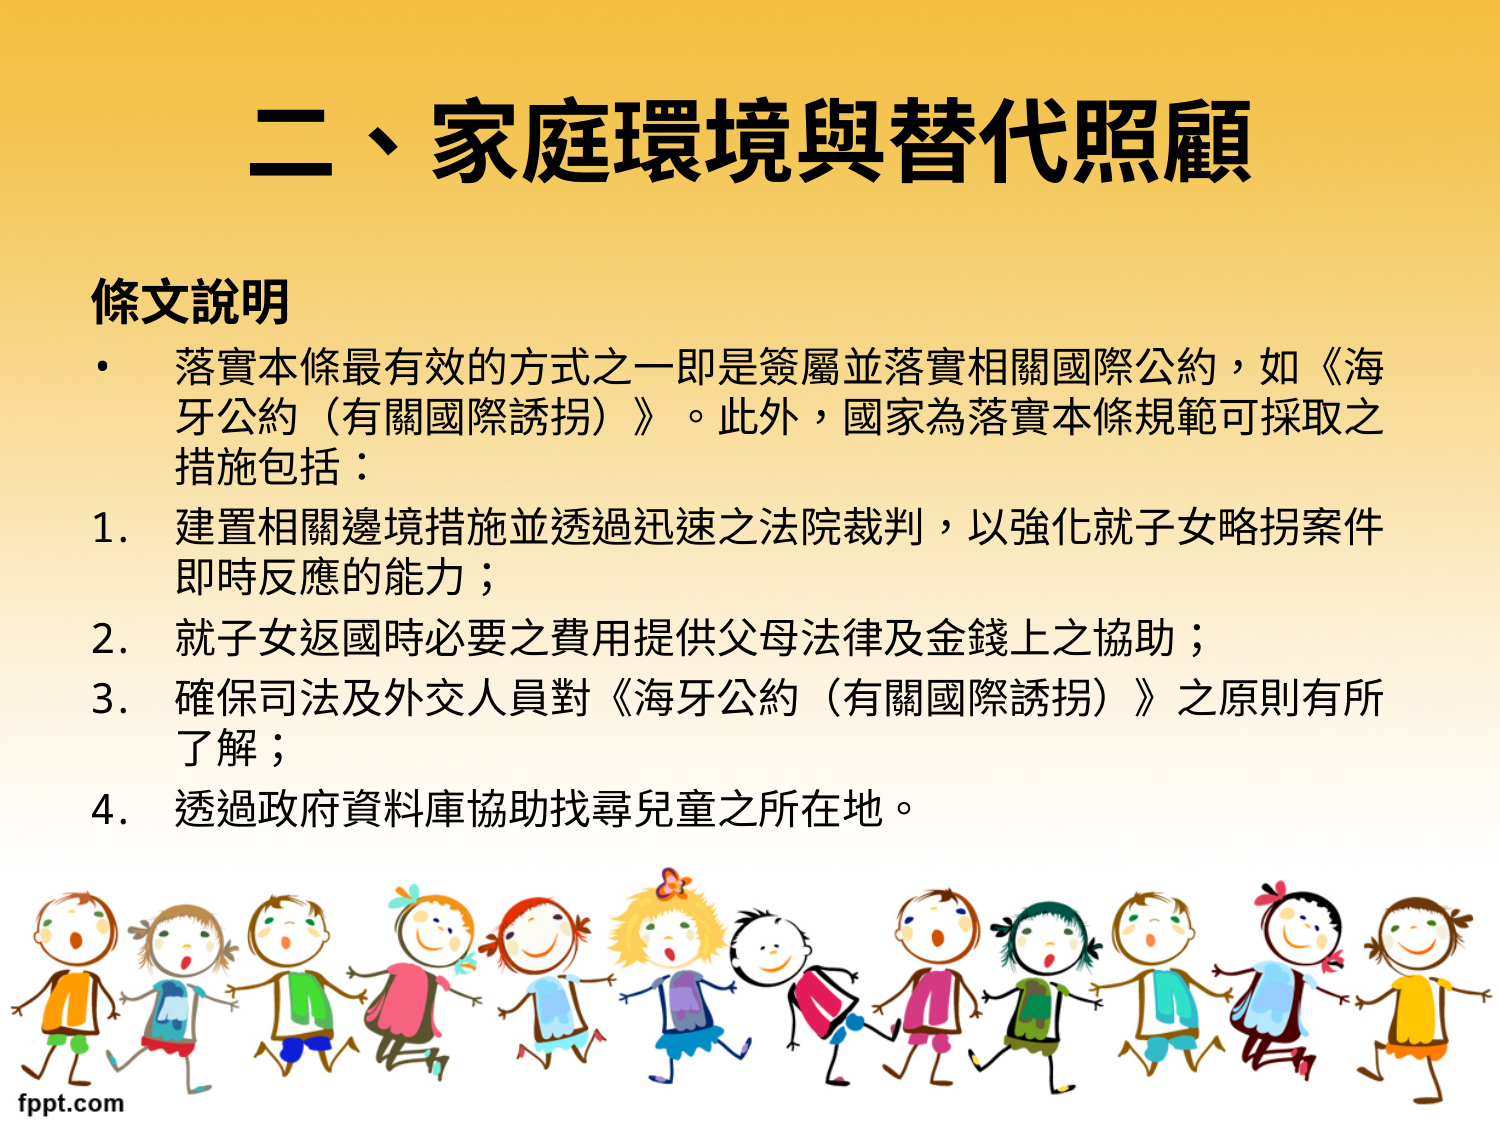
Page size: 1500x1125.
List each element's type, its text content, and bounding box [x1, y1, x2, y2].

picture [0, 0, 1500, 1125]
title 二、家庭環境與替代照顧 [75, 45, 1426, 233]
list 條文說明 落實本條最有效的方式之一即是簽屬並落實相關國際公約，如《海牙公約（有關國際誘拐）》。此外，國家為落實本條規範可採取之措施包括： 建置相關邊境措施並透過迅速之法院裁判，以強化就子女略拐案件即時反應的能力； 就子女返國時必要之費用提供父母法律及金錢上之協助； 確保司法及外交人員對《海牙公約（有關國際誘拐）》之原則有所了解； 透過政府資料庫協助找尋兒童之所在地。 [75, 262, 1426, 1005]
